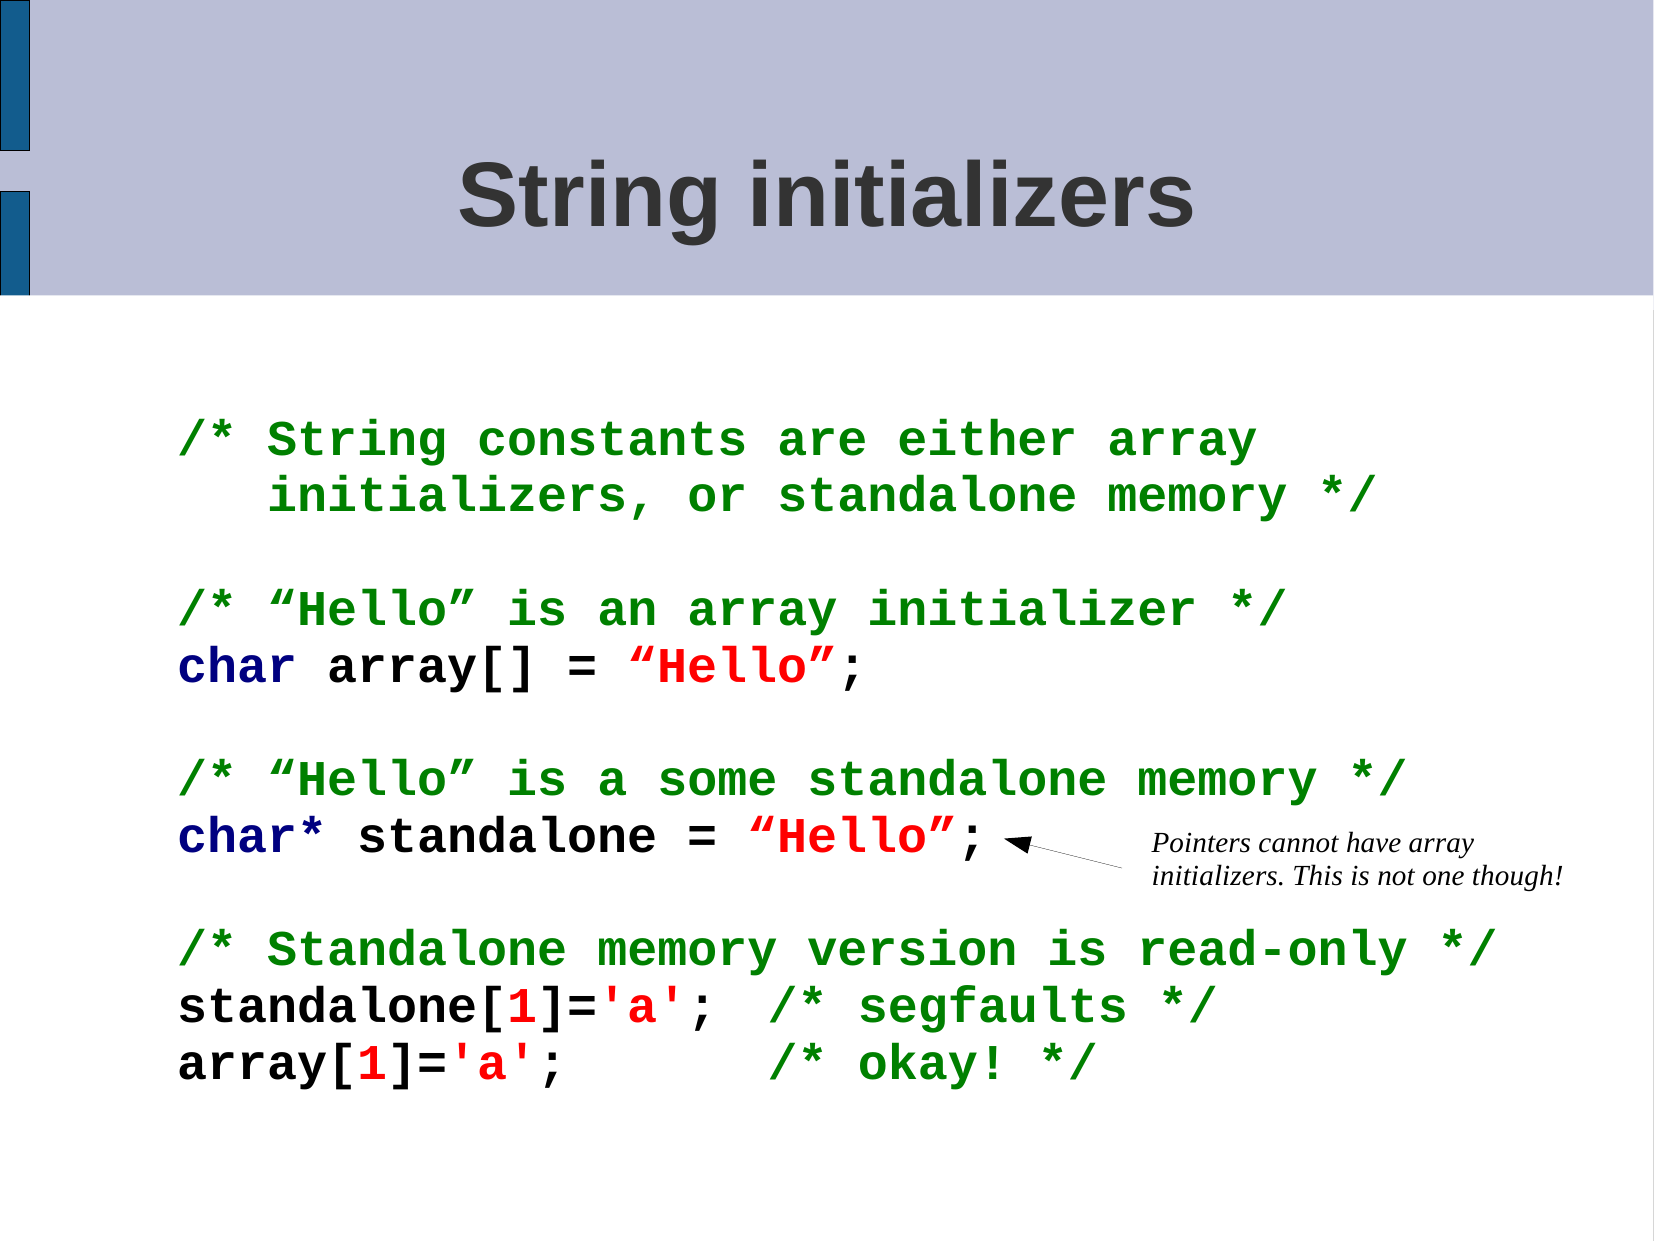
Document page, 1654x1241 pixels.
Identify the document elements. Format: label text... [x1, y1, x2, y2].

title String initializers [121, 91, 1534, 295]
text_box Pointers cannot have array initializers. This is not one though! [1151, 826, 1625, 893]
text_box /* String constants are either array initializers, or standalone memory */ /* “Hello” is an array initializer */ char array[] = “Hello”; /* “Hello” is a some standalone memory */ char* standalone = “Hello”; /* Standalone memory version is read-only */ standalone[1]='a'; /* segfaults */ array[1]='a'; /* okay! */ [0, 295, 1654, 1241]
